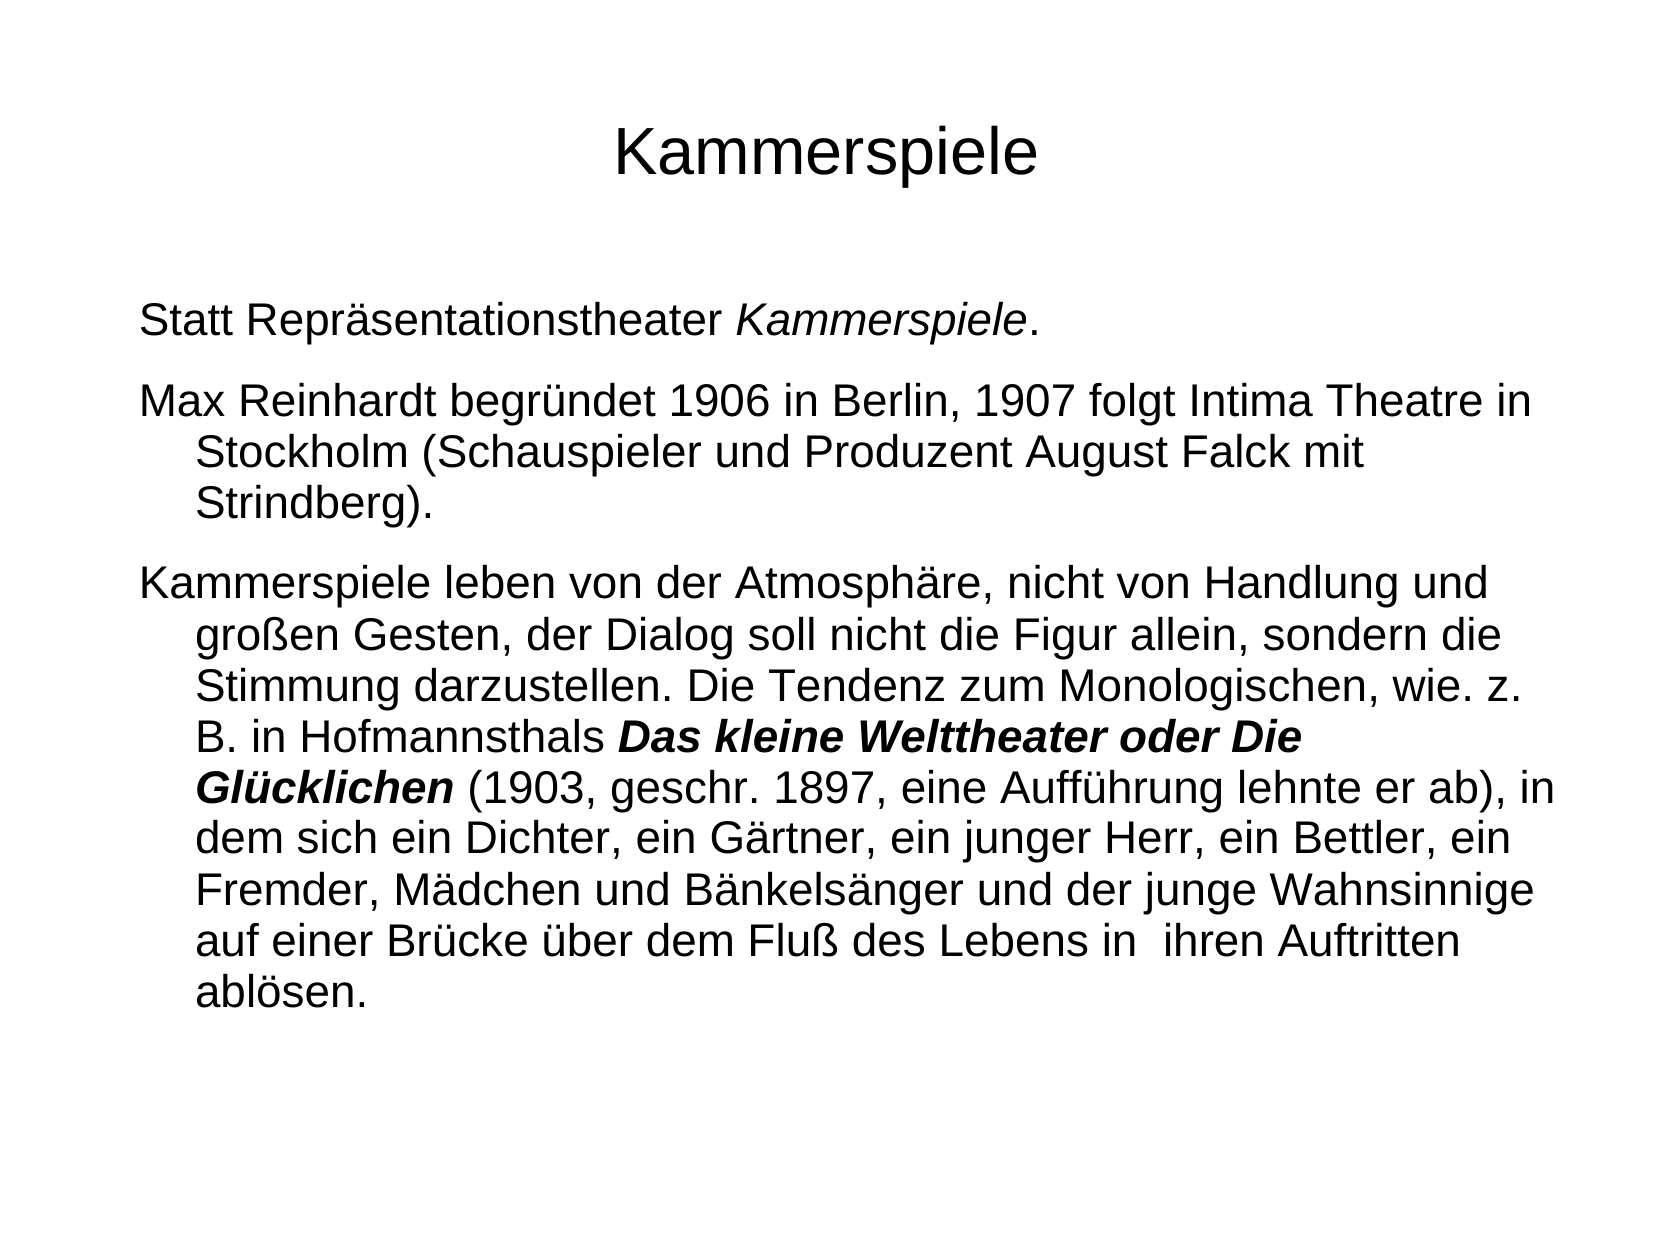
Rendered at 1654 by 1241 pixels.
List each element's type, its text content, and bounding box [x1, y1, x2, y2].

title Kammerspiele [82, 49, 1571, 257]
list Statt Repräsentationstheater Kammerspiele. Max Reinhardt begründet 1906 in Berlin, 1907 folgt Intima Theatre in Stockholm (Schauspieler und Produzent August Falck mit Strindberg). Kammerspiele leben von der Atmosphäre, nicht von Handlung und großen Gesten, der Dialog soll nicht die Figur allein, sondern die Stimmung darzustellen. Die Tendenz zum Monologischen, wie. z. B. in Hofmannsthals Das kleine Welttheater oder Die Glücklichen (1903, geschr. 1897, eine Aufführung lehnte er ab), in dem sich ein Dichter, ein Gärtner, ein junger Herr, ein Bettler, ein Fremder, Mädchen und Bänkelsänger und der junge Wahnsinnige auf einer Brücke über dem Fluß des Lebens in ihren Auftritten ablösen. [82, 290, 1571, 1191]
